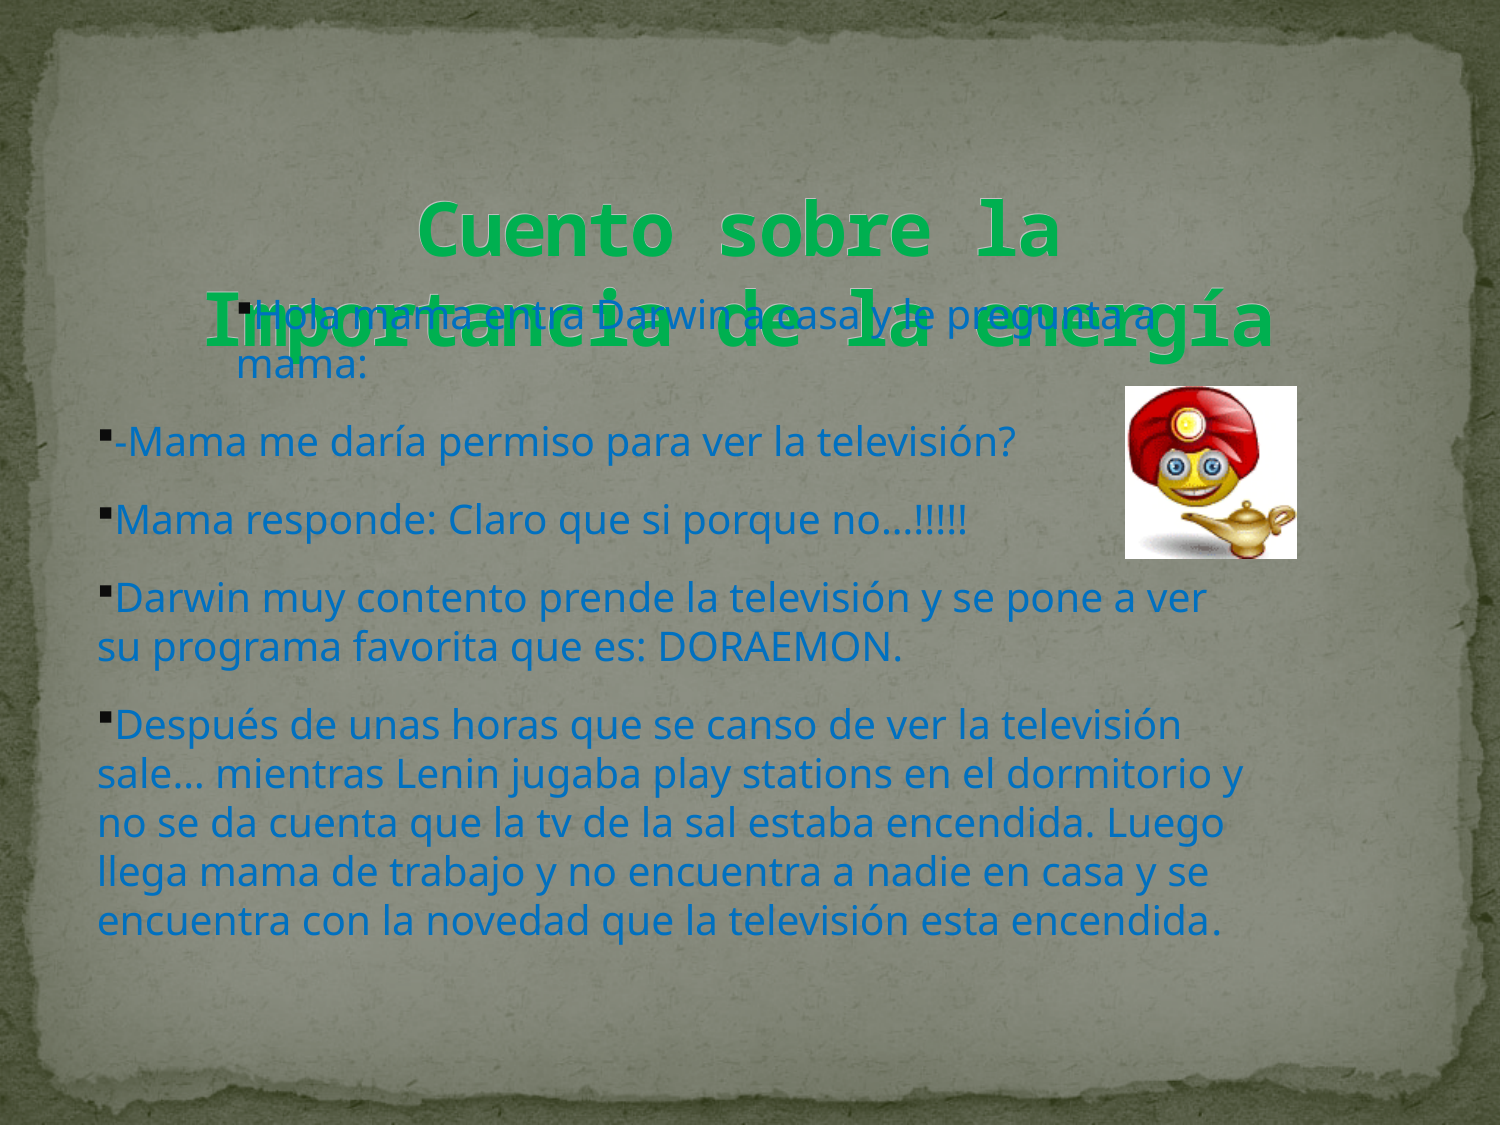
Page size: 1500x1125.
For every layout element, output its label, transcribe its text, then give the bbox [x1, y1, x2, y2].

picture [1125, 386, 1297, 559]
list Hola mama entra Darwin a casa y le pregunta a mama: -Mama me daría permiso para ver la televisión? Mama responde: Claro que si porque no…!!!!! Darwin muy contento prende la televisión y se pone a ver su programa favorita que es: DORAEMON. Después de unas horas que se canso de ver la televisión sale… mientras Lenin jugaba play stations en el dormitorio y no se da cuenta que la tv de la sal estaba encendida. Luego llega mama de trabajo y no encuentra a nadie en casa y se encuentra con la novedad que la televisión esta encendida. [82, 281, 1278, 997]
title Cuento sobre la Importancia de la energía [164, 83, 1313, 247]
